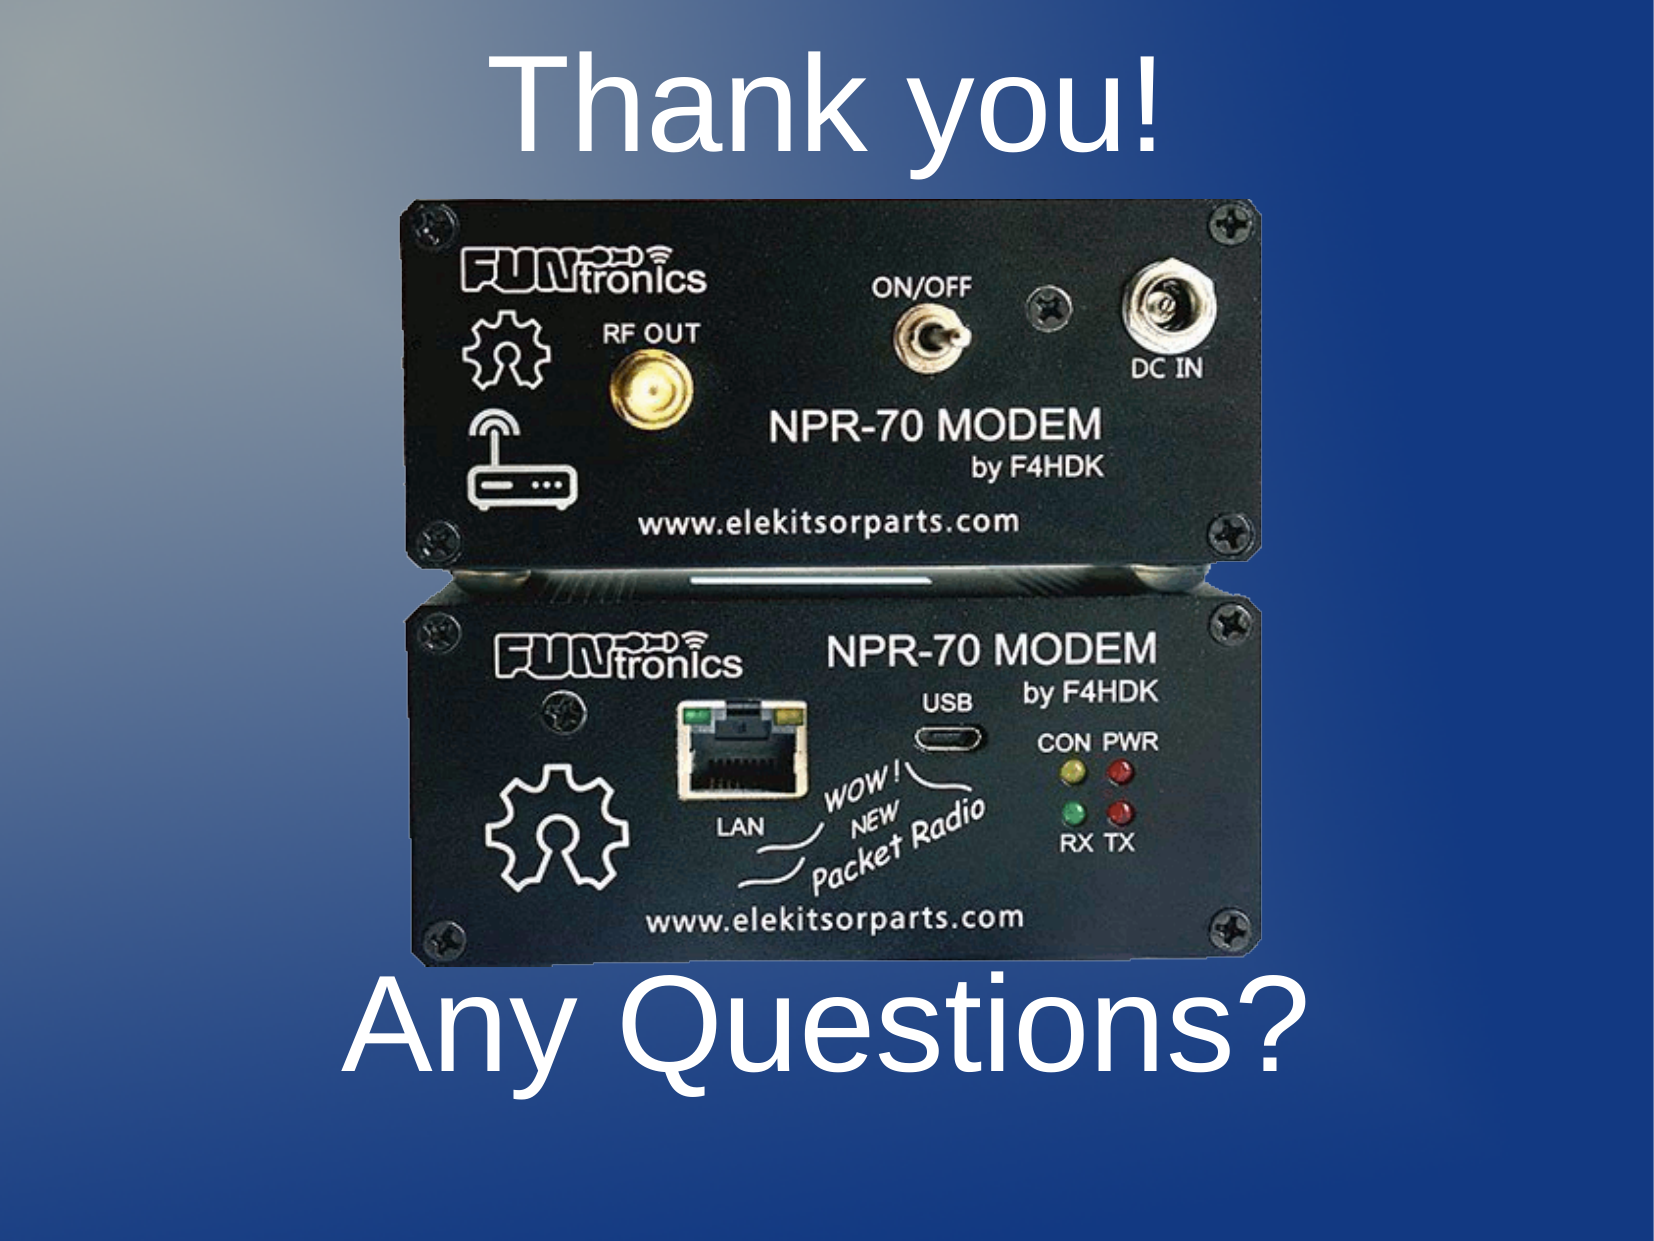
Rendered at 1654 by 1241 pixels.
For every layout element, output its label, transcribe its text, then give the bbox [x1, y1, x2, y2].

picture [0, 0, 1654, 1241]
title Thank you! Any Questions? [82, 13, 1571, 1108]
